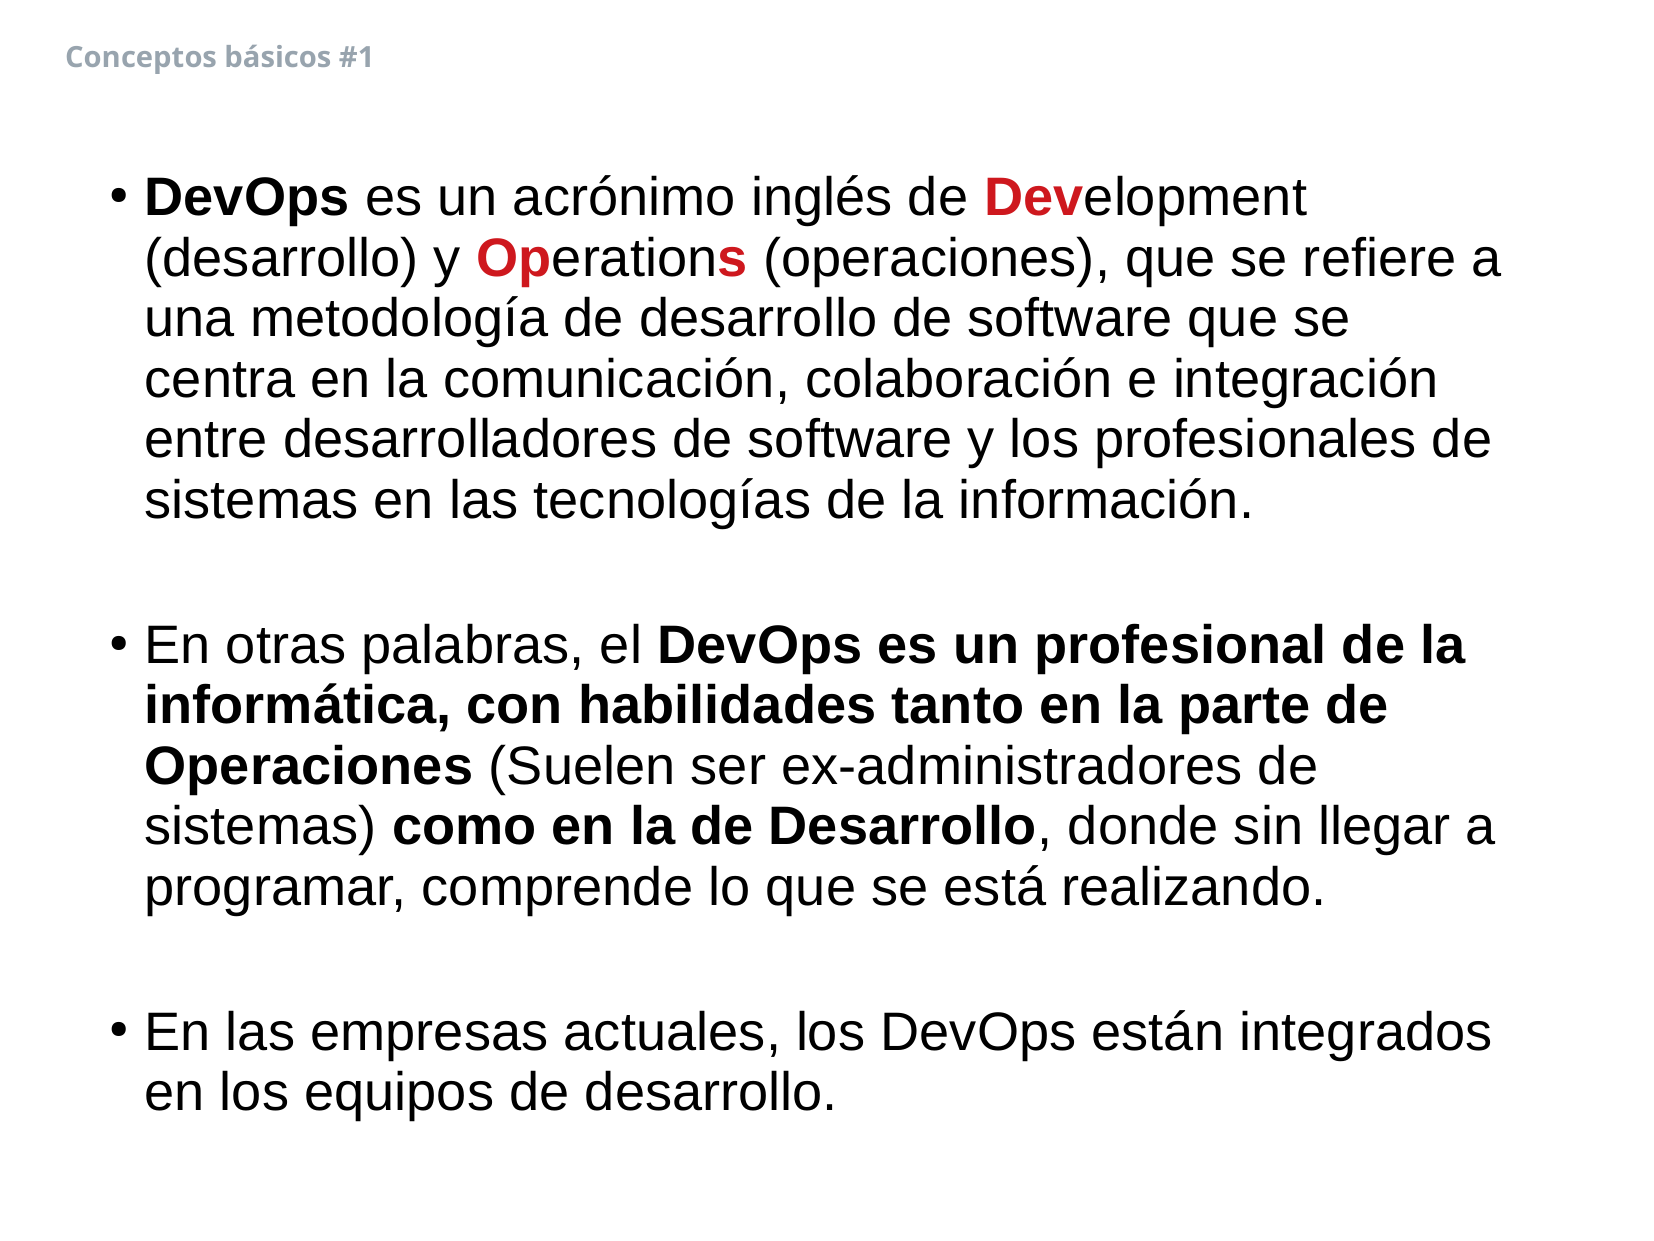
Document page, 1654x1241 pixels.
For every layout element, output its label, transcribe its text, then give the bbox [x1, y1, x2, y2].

text_box Conceptos básicos #1 [64, 38, 733, 74]
text_box DevOps es un acrónimo inglés de Development (desarrollo) y Operations (operaciones), que se refiere a una metodología de desarrollo de software que se centra en la comunicación, colaboración e integración entre desarrolladores de software y los profesionales de sistemas en las tecnologías de la información. En otras palabras, el DevOps es un profesional de la informática, con habilidades tanto en la parte de Operaciones (Suelen ser ex-administradores de sistemas) como en la de Desarrollo, donde sin llegar a programar, comprende lo que se está realizando. En las empresas actuales, los DevOps están integrados en los equipos de desarrollo. [94, 159, 1524, 1241]
